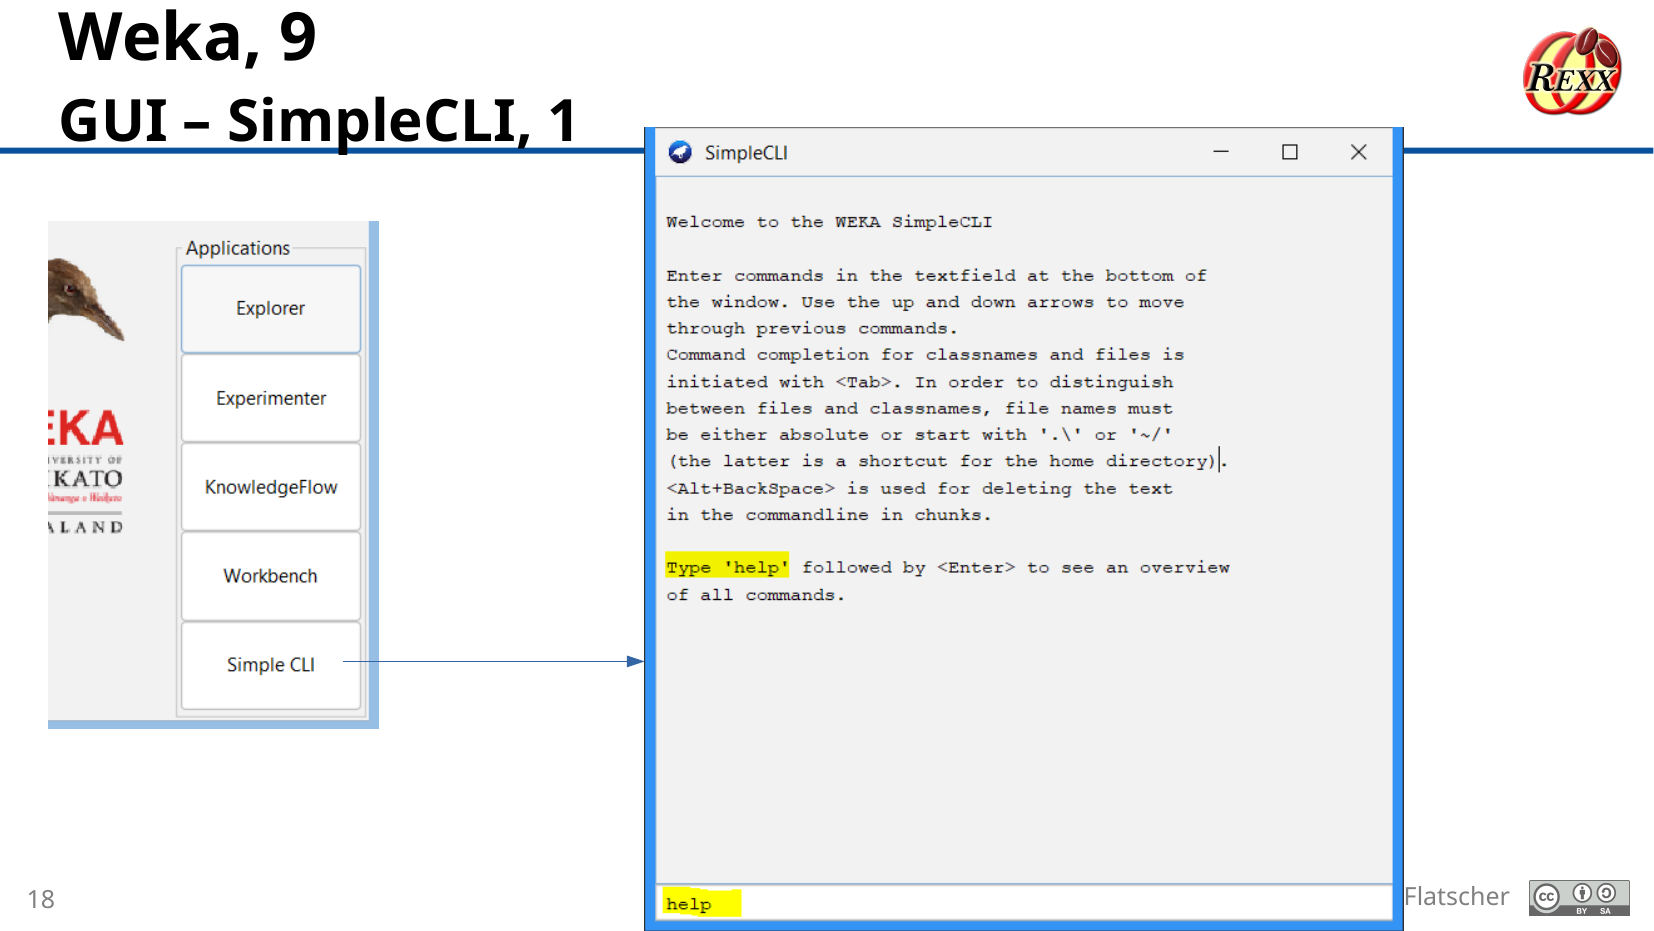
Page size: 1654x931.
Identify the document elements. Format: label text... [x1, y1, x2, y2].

picture [644, 127, 1404, 931]
title Weka, 9 GUI – SimpleCLI, 1 [0, 0, 1654, 156]
picture [48, 221, 379, 729]
